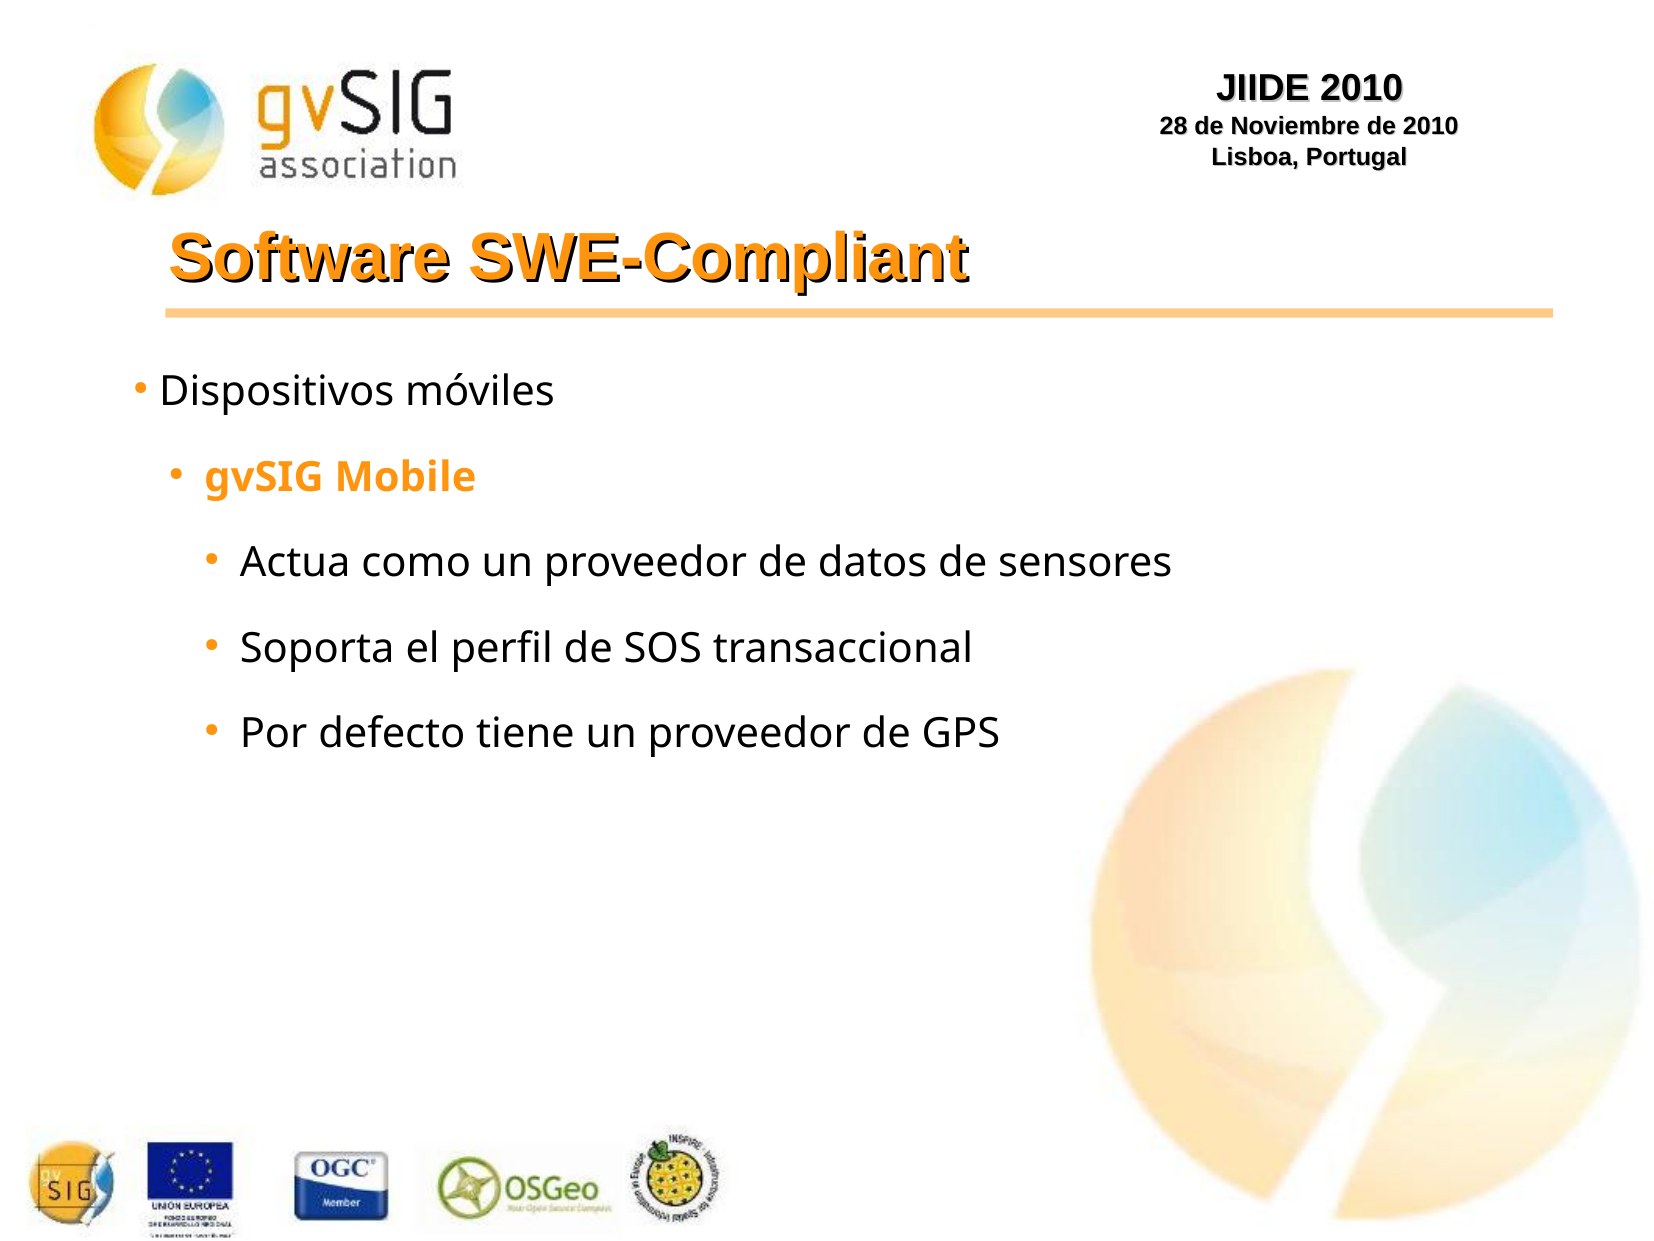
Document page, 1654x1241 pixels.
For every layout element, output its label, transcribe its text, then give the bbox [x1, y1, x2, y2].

picture [1, 0, 1654, 1241]
text_box Dispositivos móviles gvSIG Mobile Actua como un proveedor de datos de sensores Soporta el perfil de SOS transaccional Por defecto tiene un proveedor de GPS [118, 325, 1477, 825]
text_box Software SWE-Compliant [153, 212, 985, 302]
